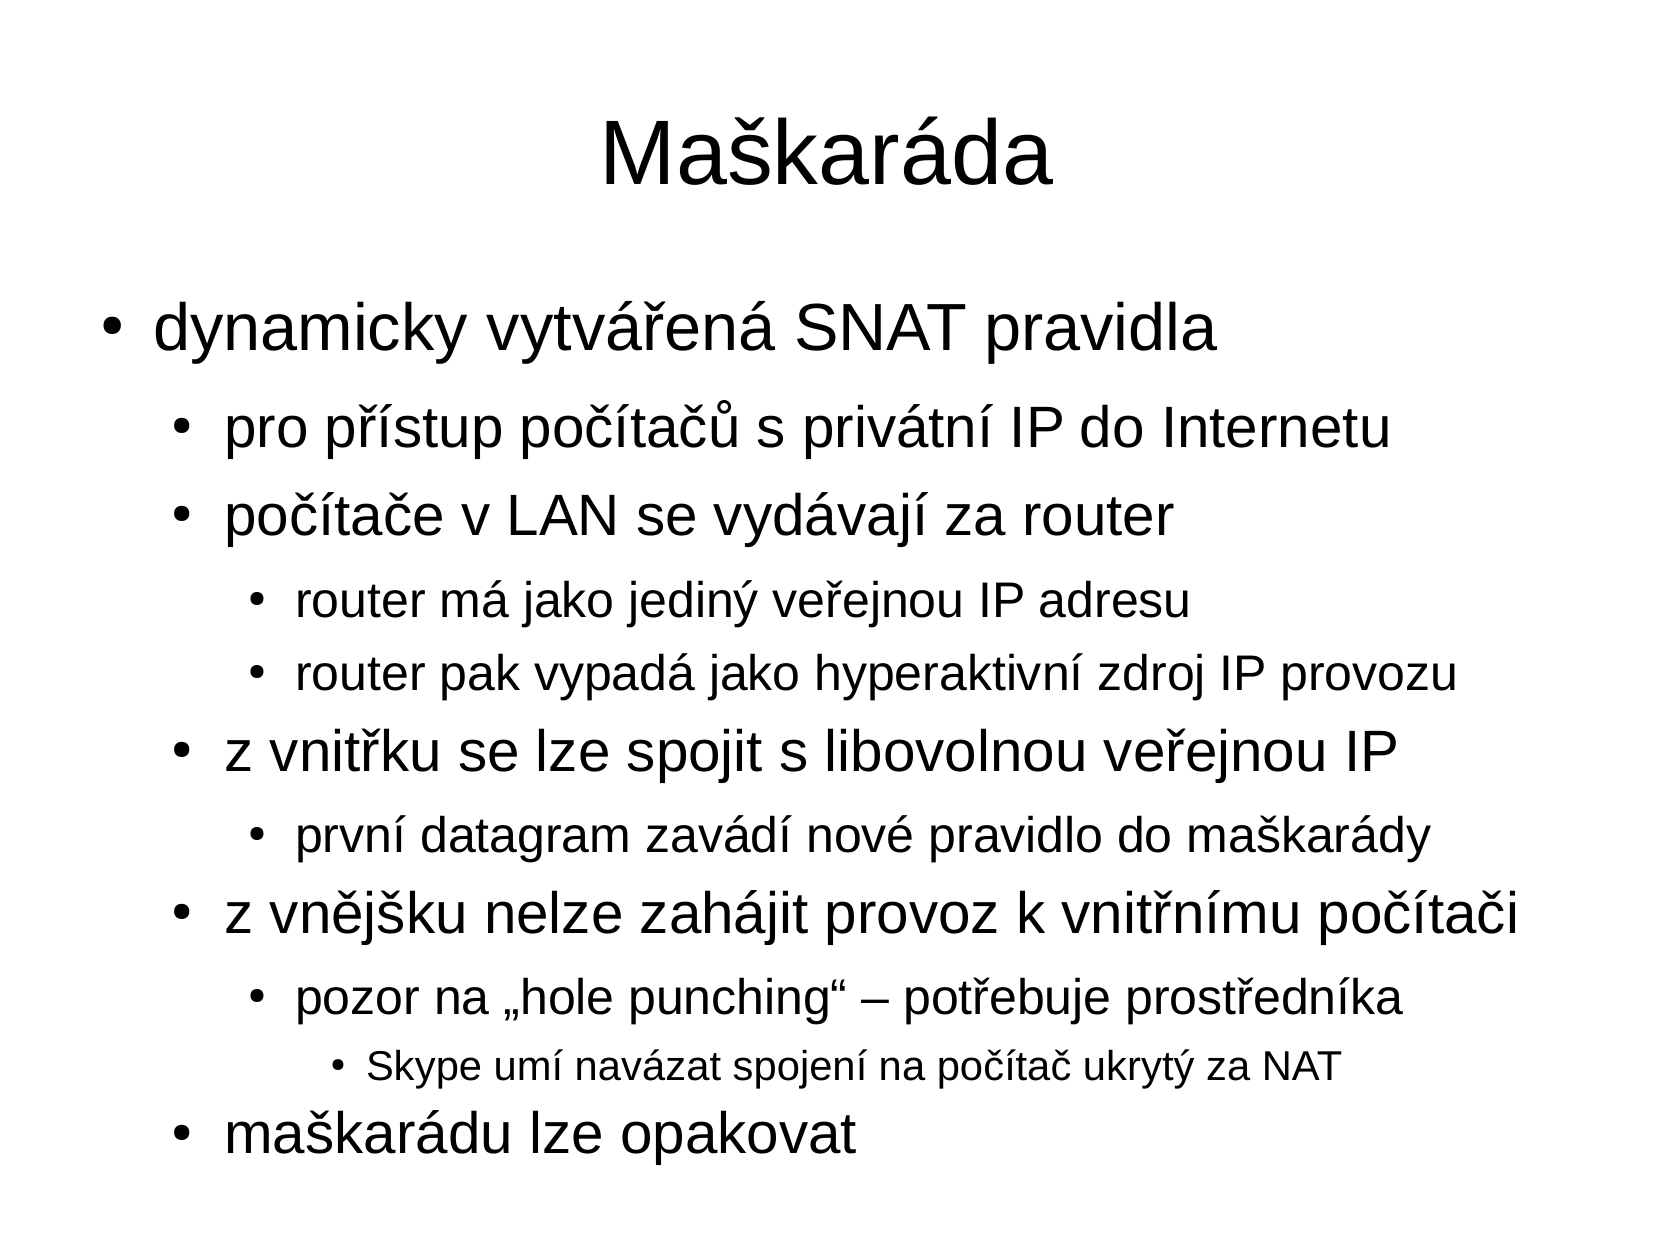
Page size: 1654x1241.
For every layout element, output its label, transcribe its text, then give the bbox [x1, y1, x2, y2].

title Maškaráda [82, 49, 1571, 257]
list dynamicky vytvářená SNAT pravidla pro přístup počítačů s privátní IP do Internetu počítače v LAN se vydávají za router router má jako jediný veřejnou IP adresu router pak vypadá jako hyperaktivní zdroj IP provozu z vnitřku se lze spojit s libovolnou veřejnou IP první datagram zavádí nové pravidlo do maškarády z vnějšku nelze zahájit provoz k vnitřnímu počítači pozor na „hole punching“ – potřebuje prostředníka Skype umí navázat spojení na počítač ukrytý za NAT maškarádu lze opakovat [82, 290, 1571, 1182]
